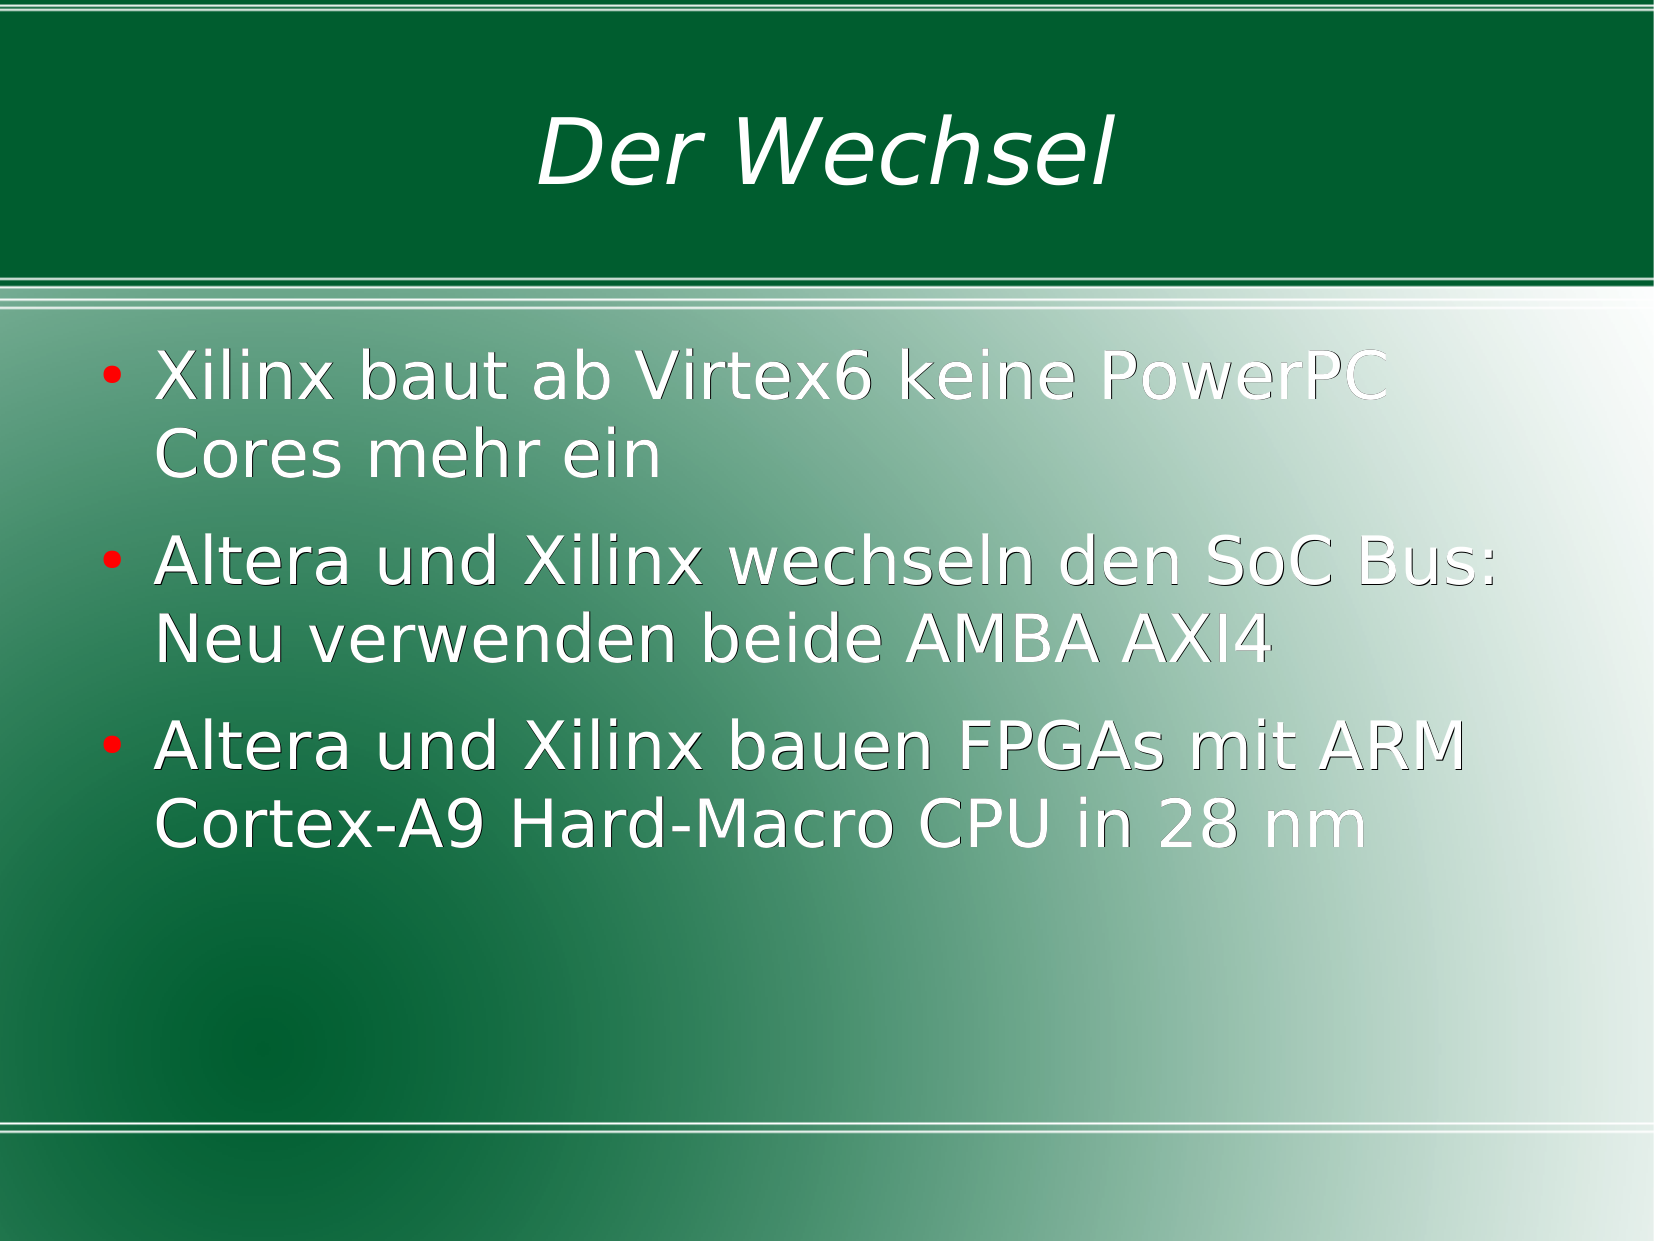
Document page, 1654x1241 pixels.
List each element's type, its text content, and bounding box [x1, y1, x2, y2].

picture [0, 0, 1654, 1241]
list Xilinx baut ab Virtex6 keine PowerPC Cores mehr ein Altera und Xilinx wechseln den SoC Bus: Neu verwenden beide AMBA AXI4 Altera und Xilinx bauen FPGAs mit ARM Cortex-A9 Hard-Macro CPU in 28 nm [82, 337, 1571, 1241]
title Der Wechsel [82, 56, 1571, 250]
